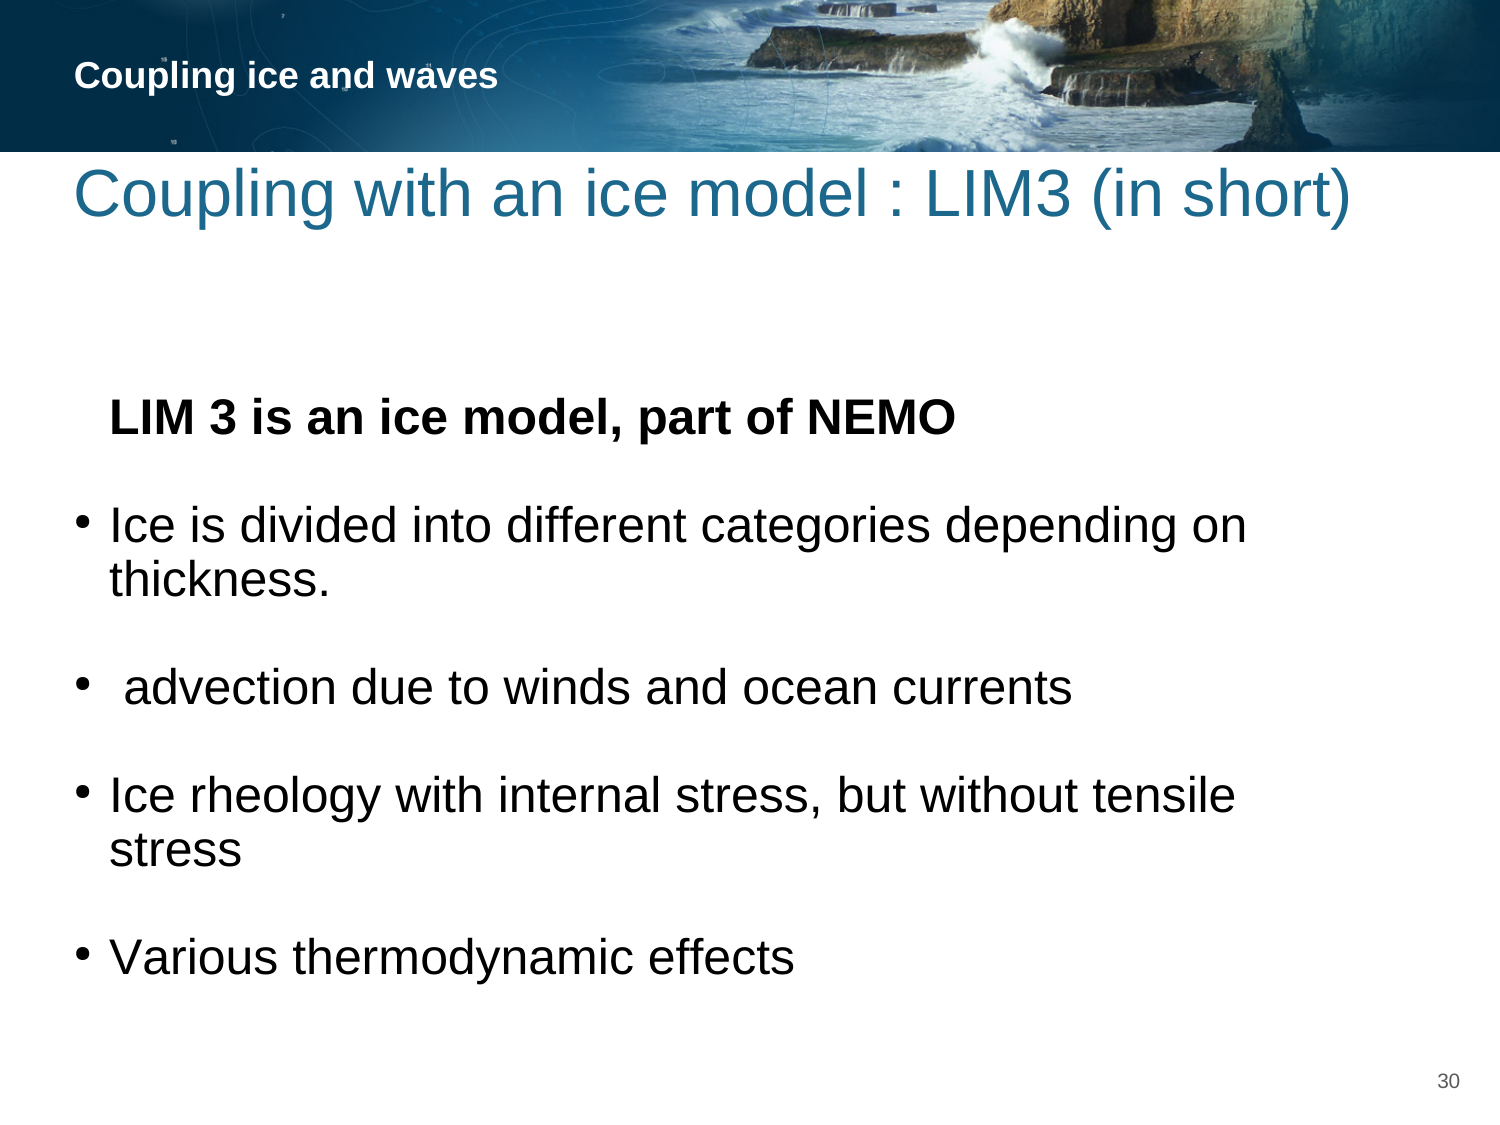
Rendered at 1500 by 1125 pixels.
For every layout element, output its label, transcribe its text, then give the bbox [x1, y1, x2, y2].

title Coupling with an ice model : LIM3 (in short) [59, 102, 1418, 278]
text_box LIM 3 is an ice model, part of NEMO Ice is divided into different categories depending on thickness. advection due to winds and ocean currents Ice rheology with internal stress, but without tensile stress Various thermodynamic effects [59, 383, 1359, 999]
picture [0, 0, 1500, 152]
title Coupling ice and waves [59, 29, 1093, 119]
